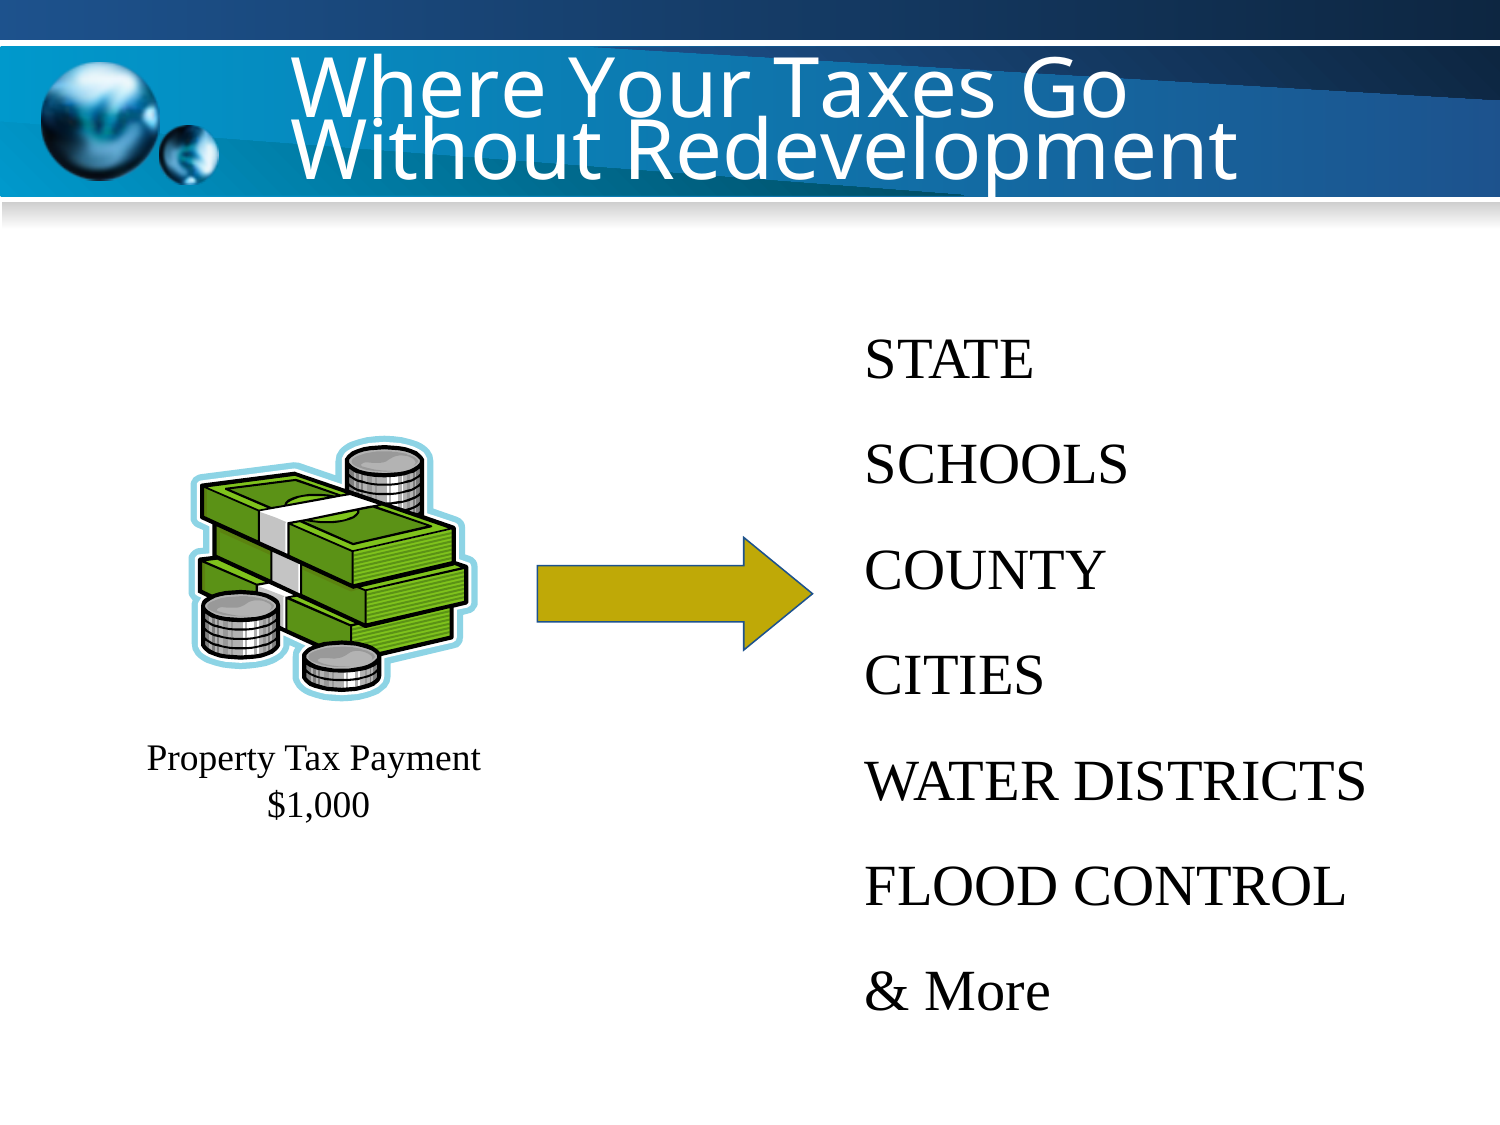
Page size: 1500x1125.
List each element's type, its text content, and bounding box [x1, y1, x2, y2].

text_box [75, 650, 526, 711]
text_box Property Tax Payment $1,000 [99, 725, 538, 853]
title Where Your Taxes Go Without Redevelopment [275, 62, 1363, 205]
text_box [537, 537, 813, 651]
text_box STATE SCHOOLS COUNTY CITIES WATER DISTRICTS FLOOD CONTROL & More [849, 312, 1500, 1035]
picture [187, 434, 479, 650]
